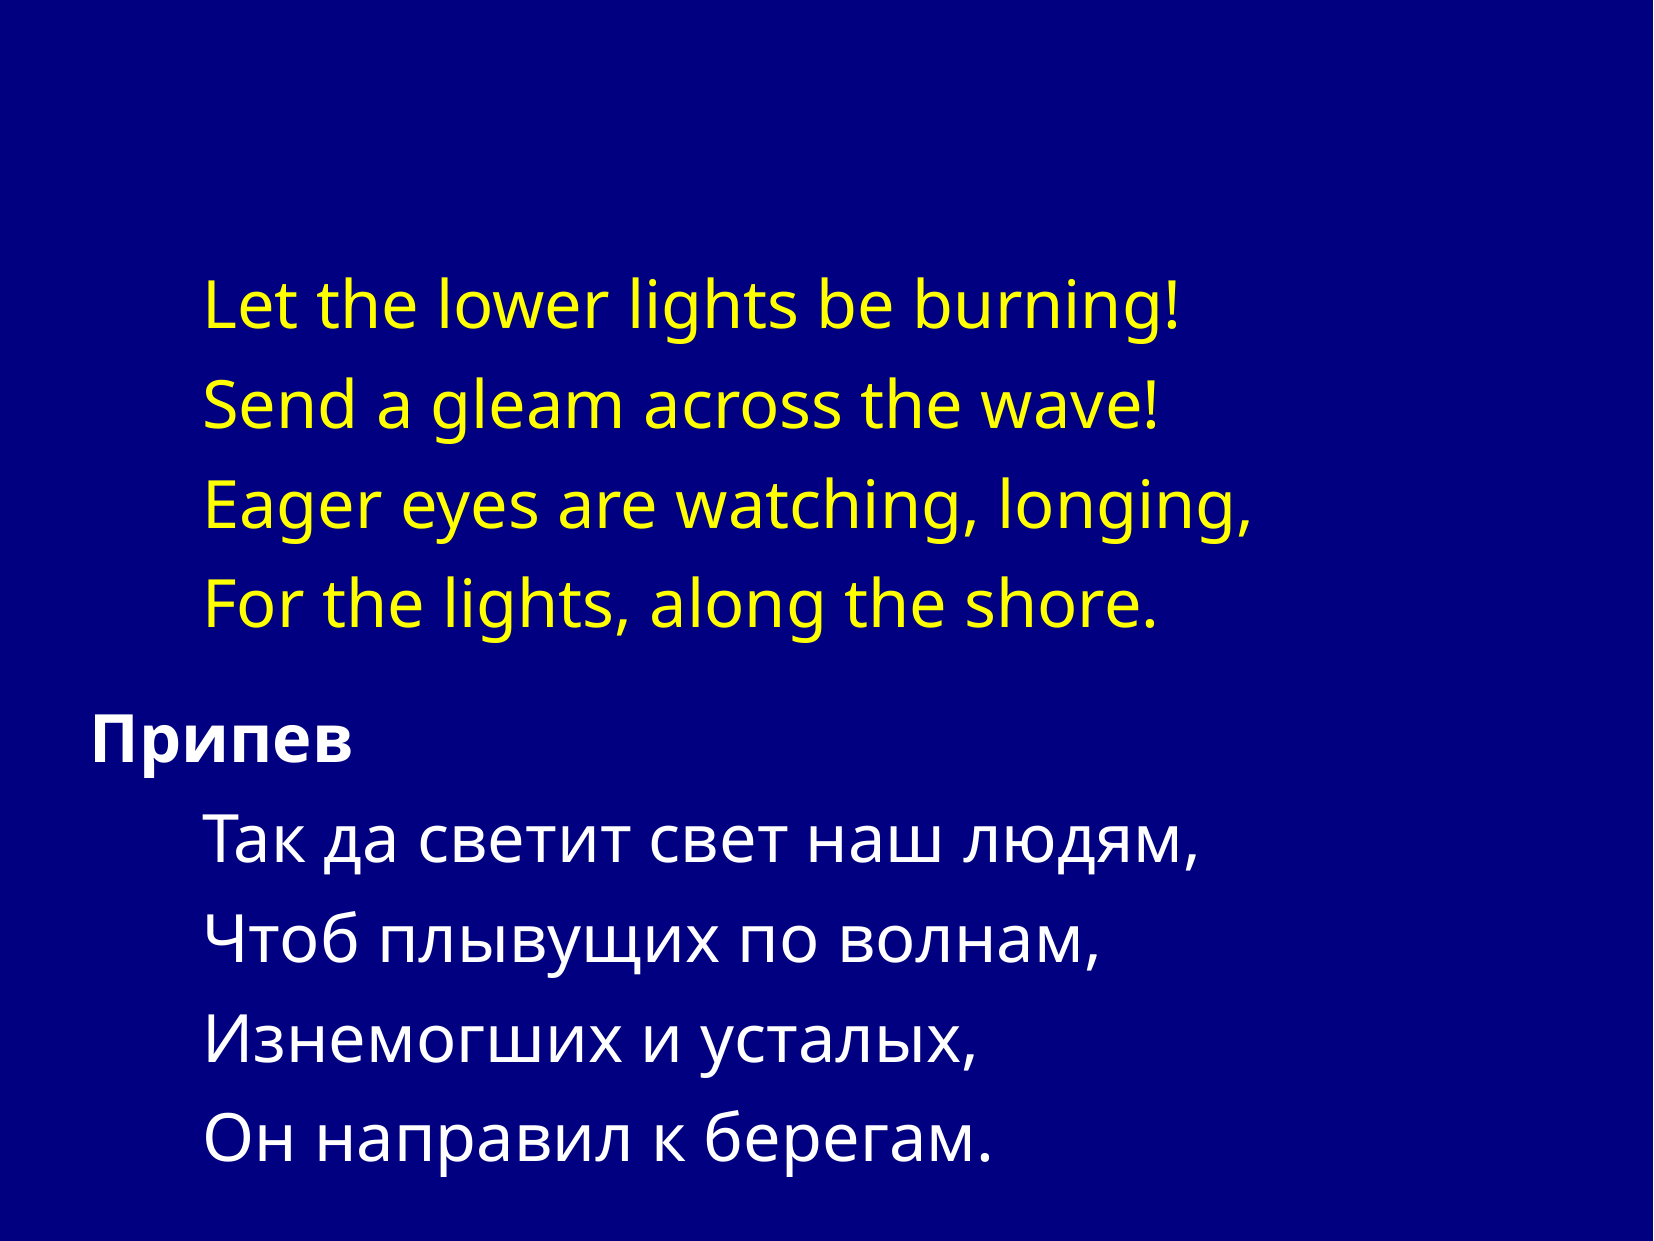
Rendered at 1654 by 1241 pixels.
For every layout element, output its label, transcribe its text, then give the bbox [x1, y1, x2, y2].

text_box Let the lower lights be burning! Send a gleam across the wave! Eager eyes are watching, longing, For the lights, along the shore. [75, 150, 1576, 638]
text_box Припев Так да светит свет наш людям, Чтоб плывущих по волнам, Изнемогших и усталых, Он направил к берегам. [75, 675, 1576, 1163]
